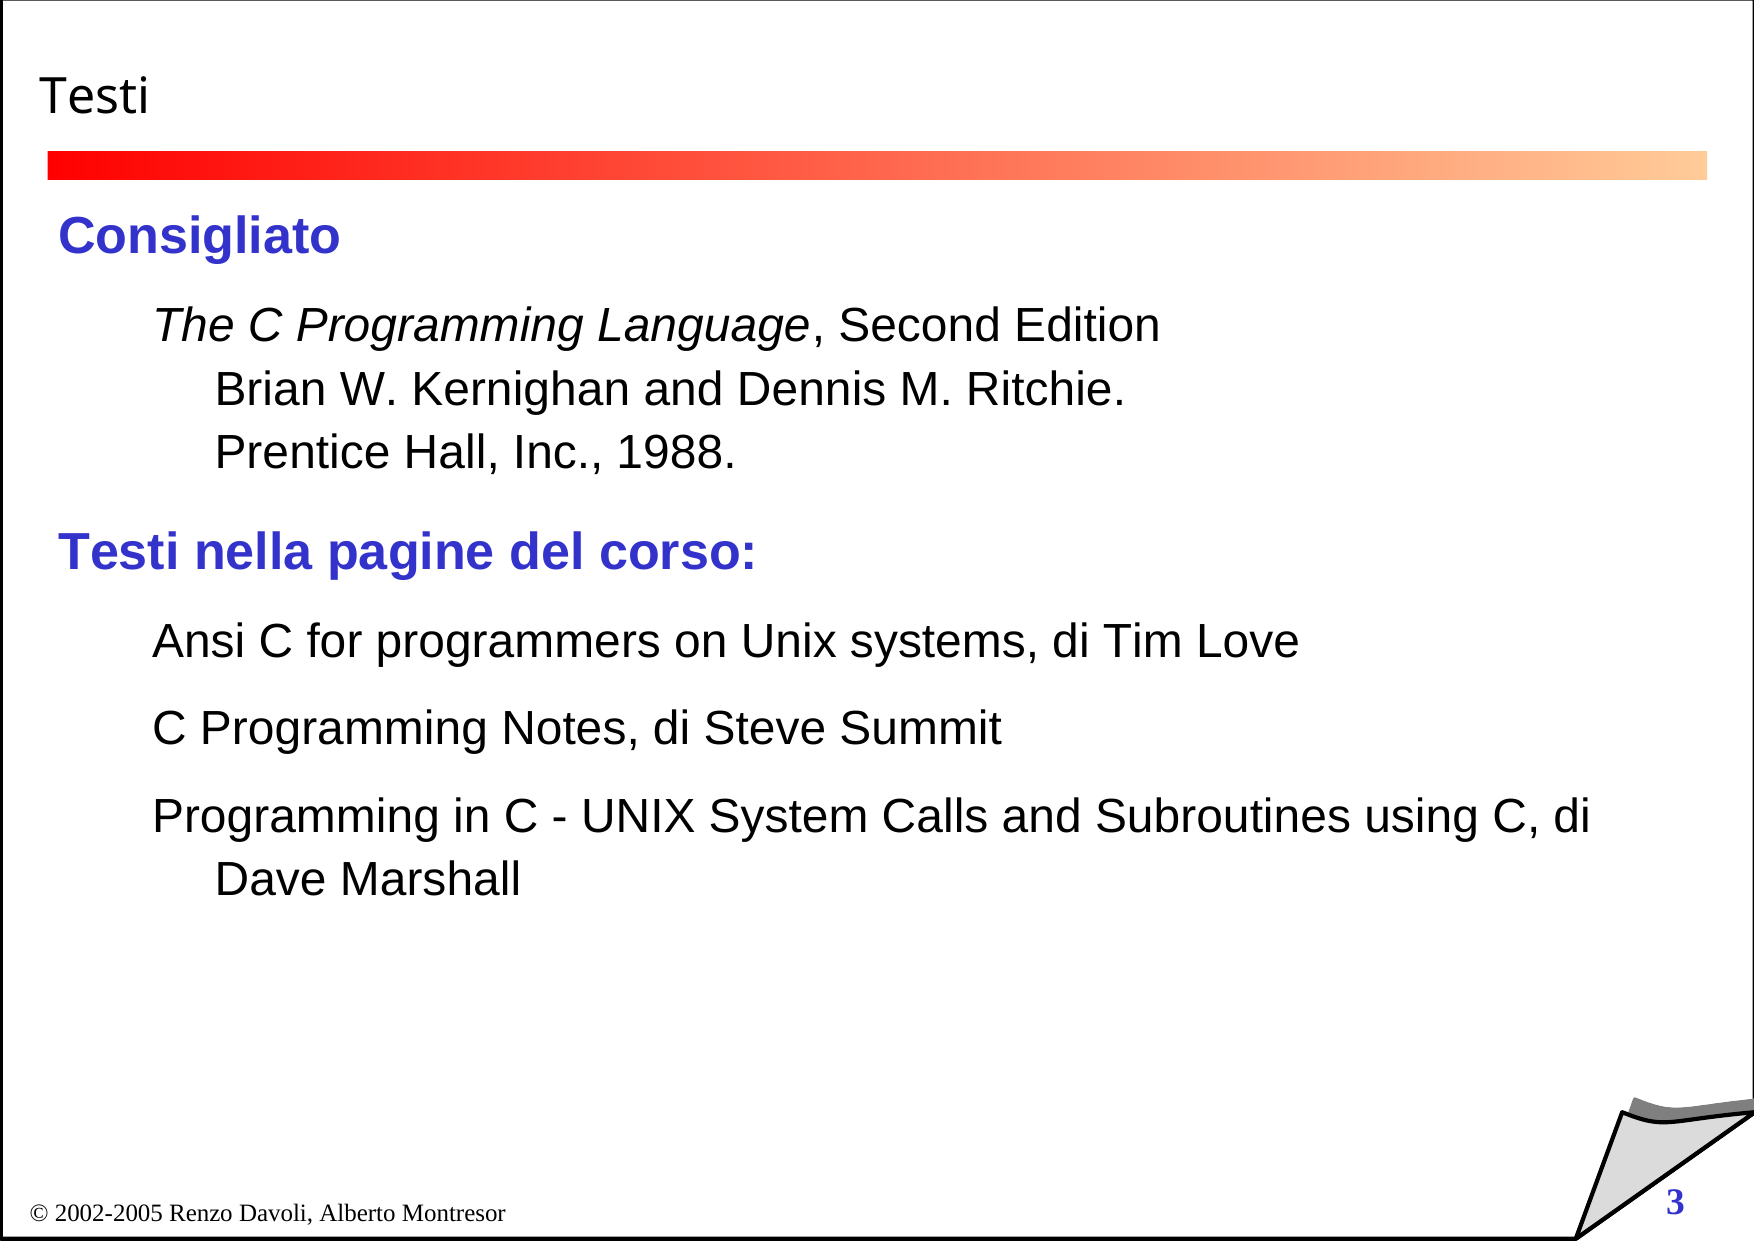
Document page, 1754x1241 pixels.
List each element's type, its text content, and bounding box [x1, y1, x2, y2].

list Consigliato The C Programming Language, Second Edition Brian W. Kernighan and Dennis M. Ritchie. Prentice Hall, Inc., 1988. Testi nella pagine del corso: Ansi C for programmers on Unix systems, di Tim Love C Programming Notes, di Steve Summit Programming in C - UNIX System Calls and Subroutines using C, di Dave Marshall [58, 206, 1696, 989]
text_box main [750, 151, 754, 179]
title Testi [40, 49, 1714, 144]
